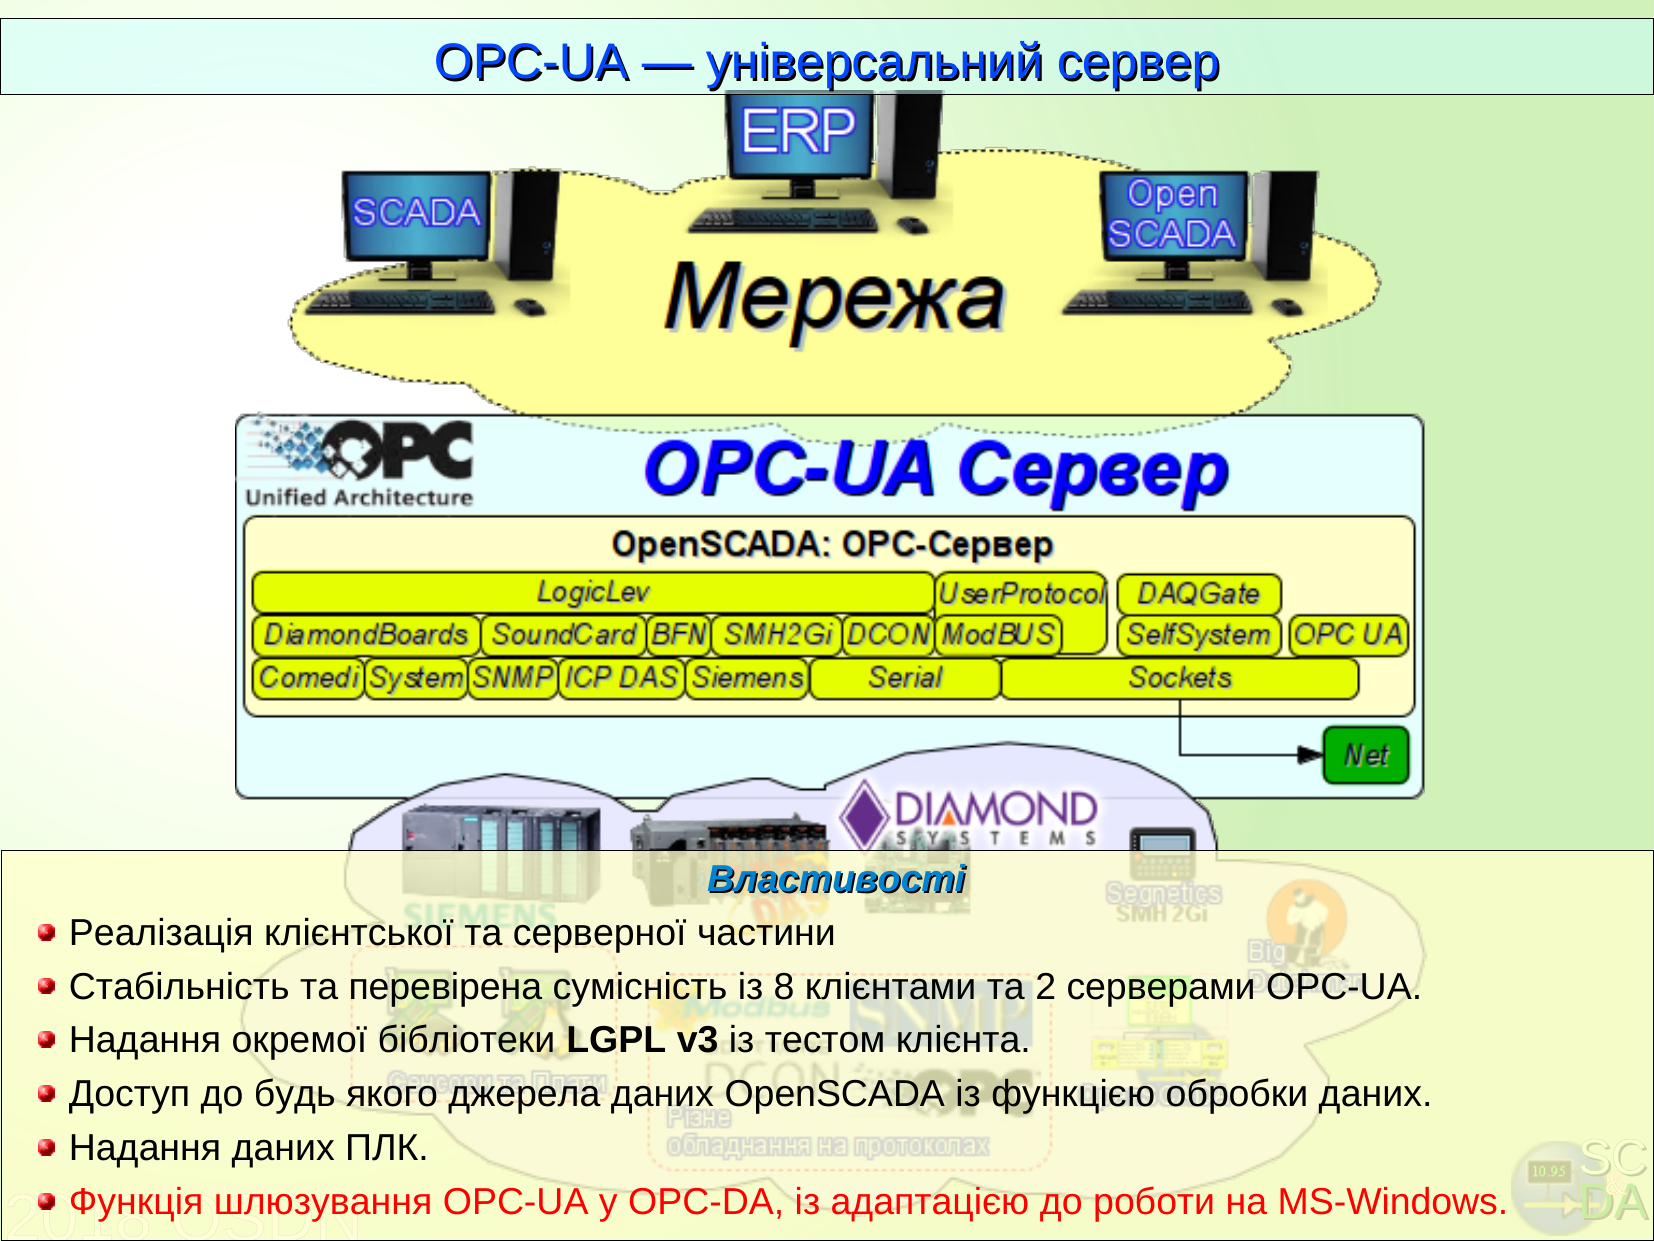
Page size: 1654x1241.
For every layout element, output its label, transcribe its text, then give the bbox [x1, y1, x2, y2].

title OPC-UA — універсальний сервер [0, 18, 1654, 95]
picture [235, 95, 1427, 850]
list Властивості Реалізація клієнтської та серверної частини Стабільність та перевірена сумісність із 8 клієнтами та 2 серверами OPC-UA. Надання окремої бібліотеки LGPL v3 із тестом клієнта. Доступ до будь якого джерела даних OpenSCADA із функцією обробки даних. Надання даних ПЛК. Функція шлюзування OPC-UA у OPC-DA, із адаптацією до роботи на MS-Windows. [1, 850, 1654, 1241]
